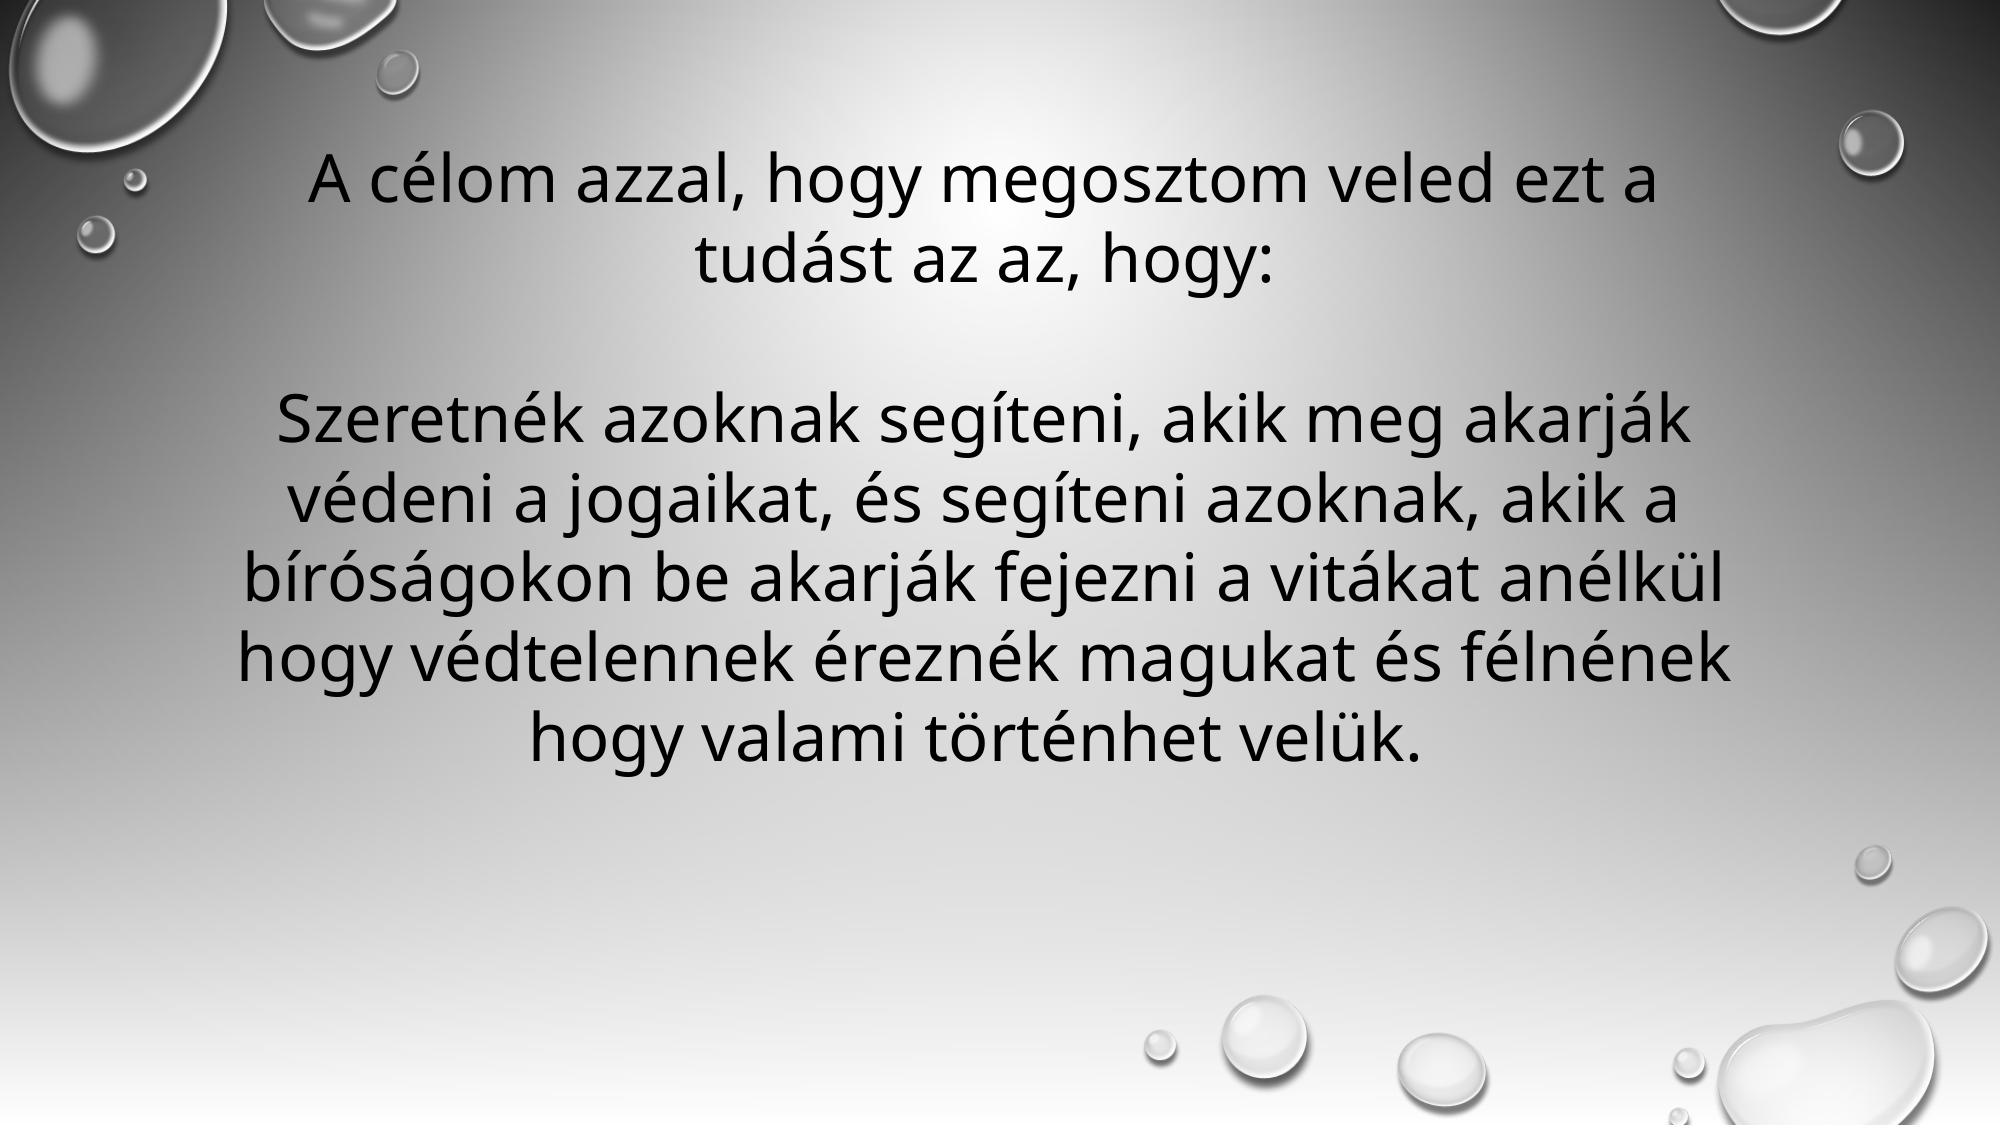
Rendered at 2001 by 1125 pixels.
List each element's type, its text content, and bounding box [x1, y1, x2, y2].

text_box A célom azzal, hogy megosztom veled ezt a tudást az az, hogy: Szeretnék azoknak segíteni, akik meg akarják védeni a jogaikat, és segíteni azoknak, akik a bíróságokon be akarják fejezni a vitákat anélkül hogy védtelennek éreznék magukat és félnének hogy valami történhet velük. [207, 128, 1763, 783]
picture [0, 0, 2000, 1125]
